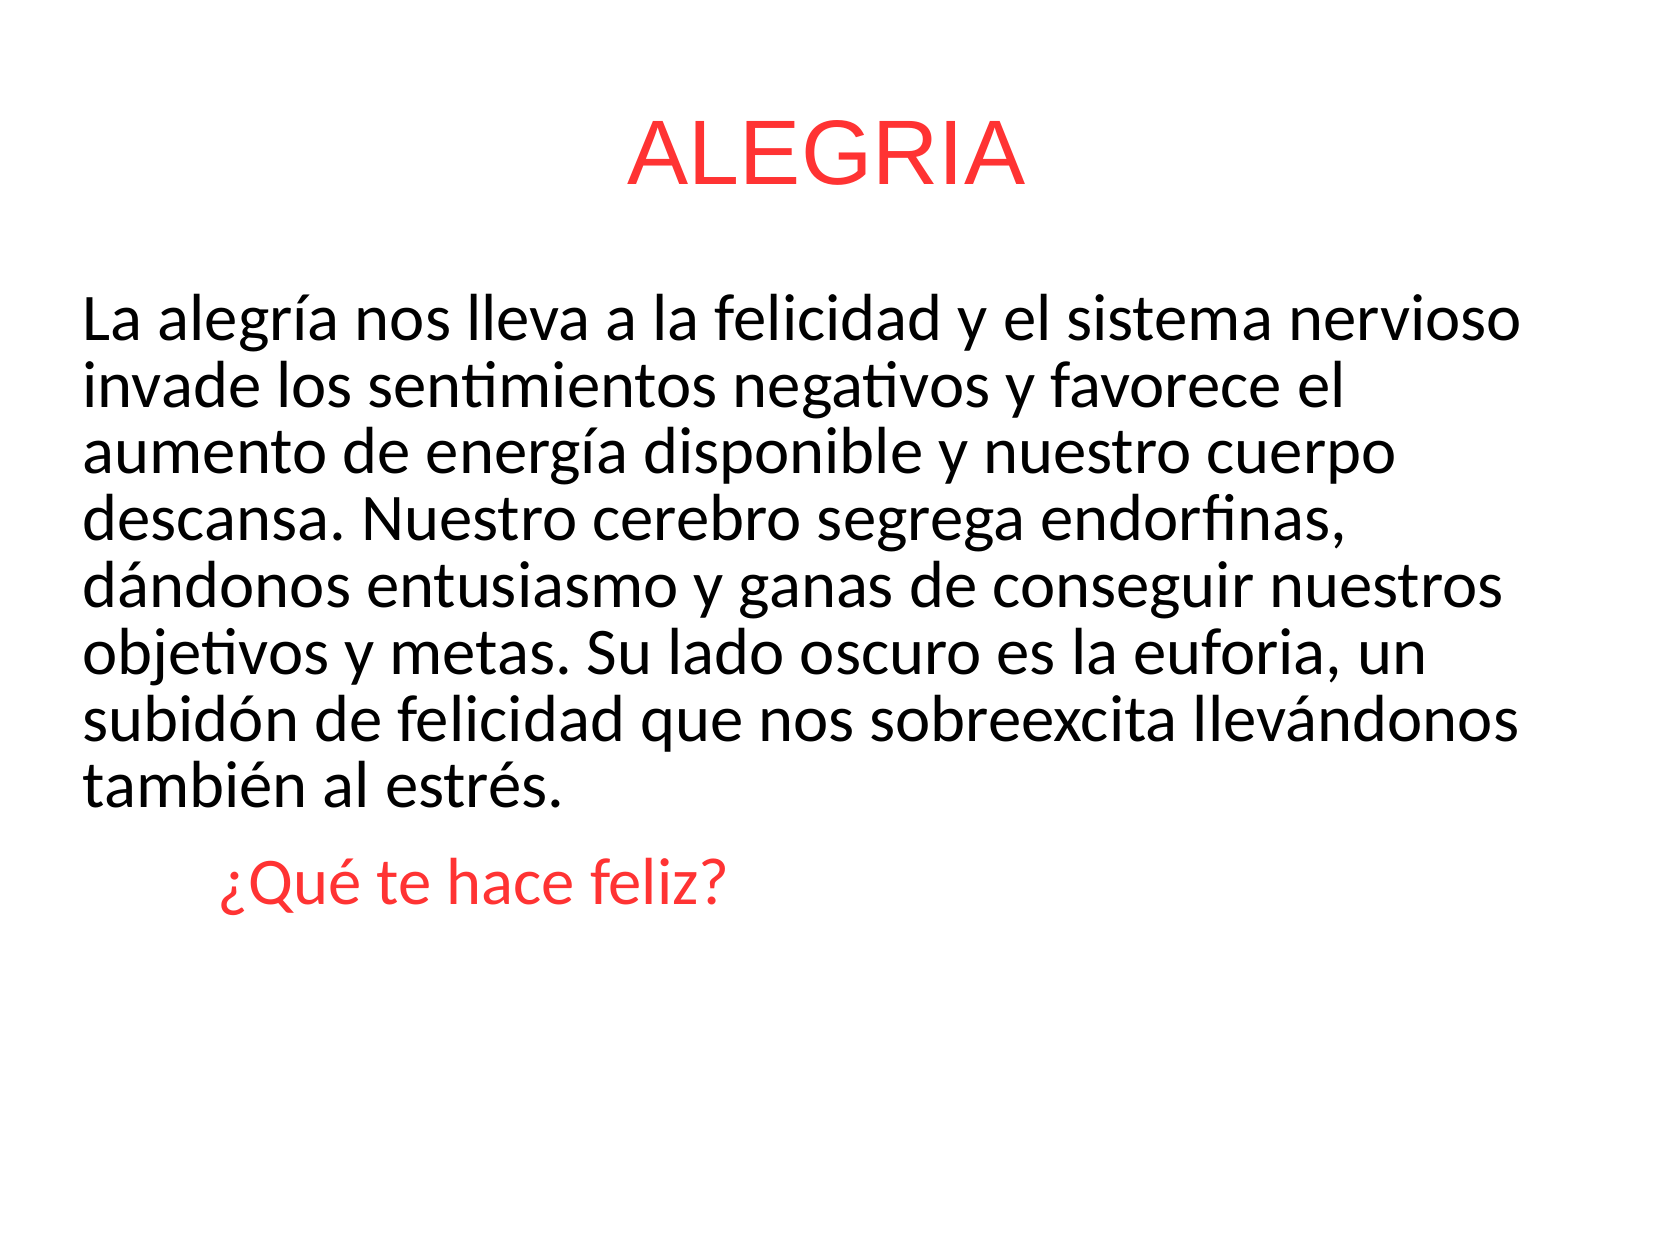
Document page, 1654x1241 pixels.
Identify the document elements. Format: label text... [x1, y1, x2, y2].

list La alegría nos lleva a la felicidad y el sistema nervioso invade los sentimientos negativos y favorece el aumento de energía disponible y nuestro cuerpo descansa. Nuestro cerebro segrega endorfinas, dándonos entusiasmo y ganas de conseguir nuestros objetivos y metas. Su lado oscuro es la euforia, un subidón de felicidad que nos sobreexcita llevándonos también al estrés. ¿Qué te hace feliz? [82, 290, 1571, 1109]
title ALEGRIA [82, 49, 1571, 257]
